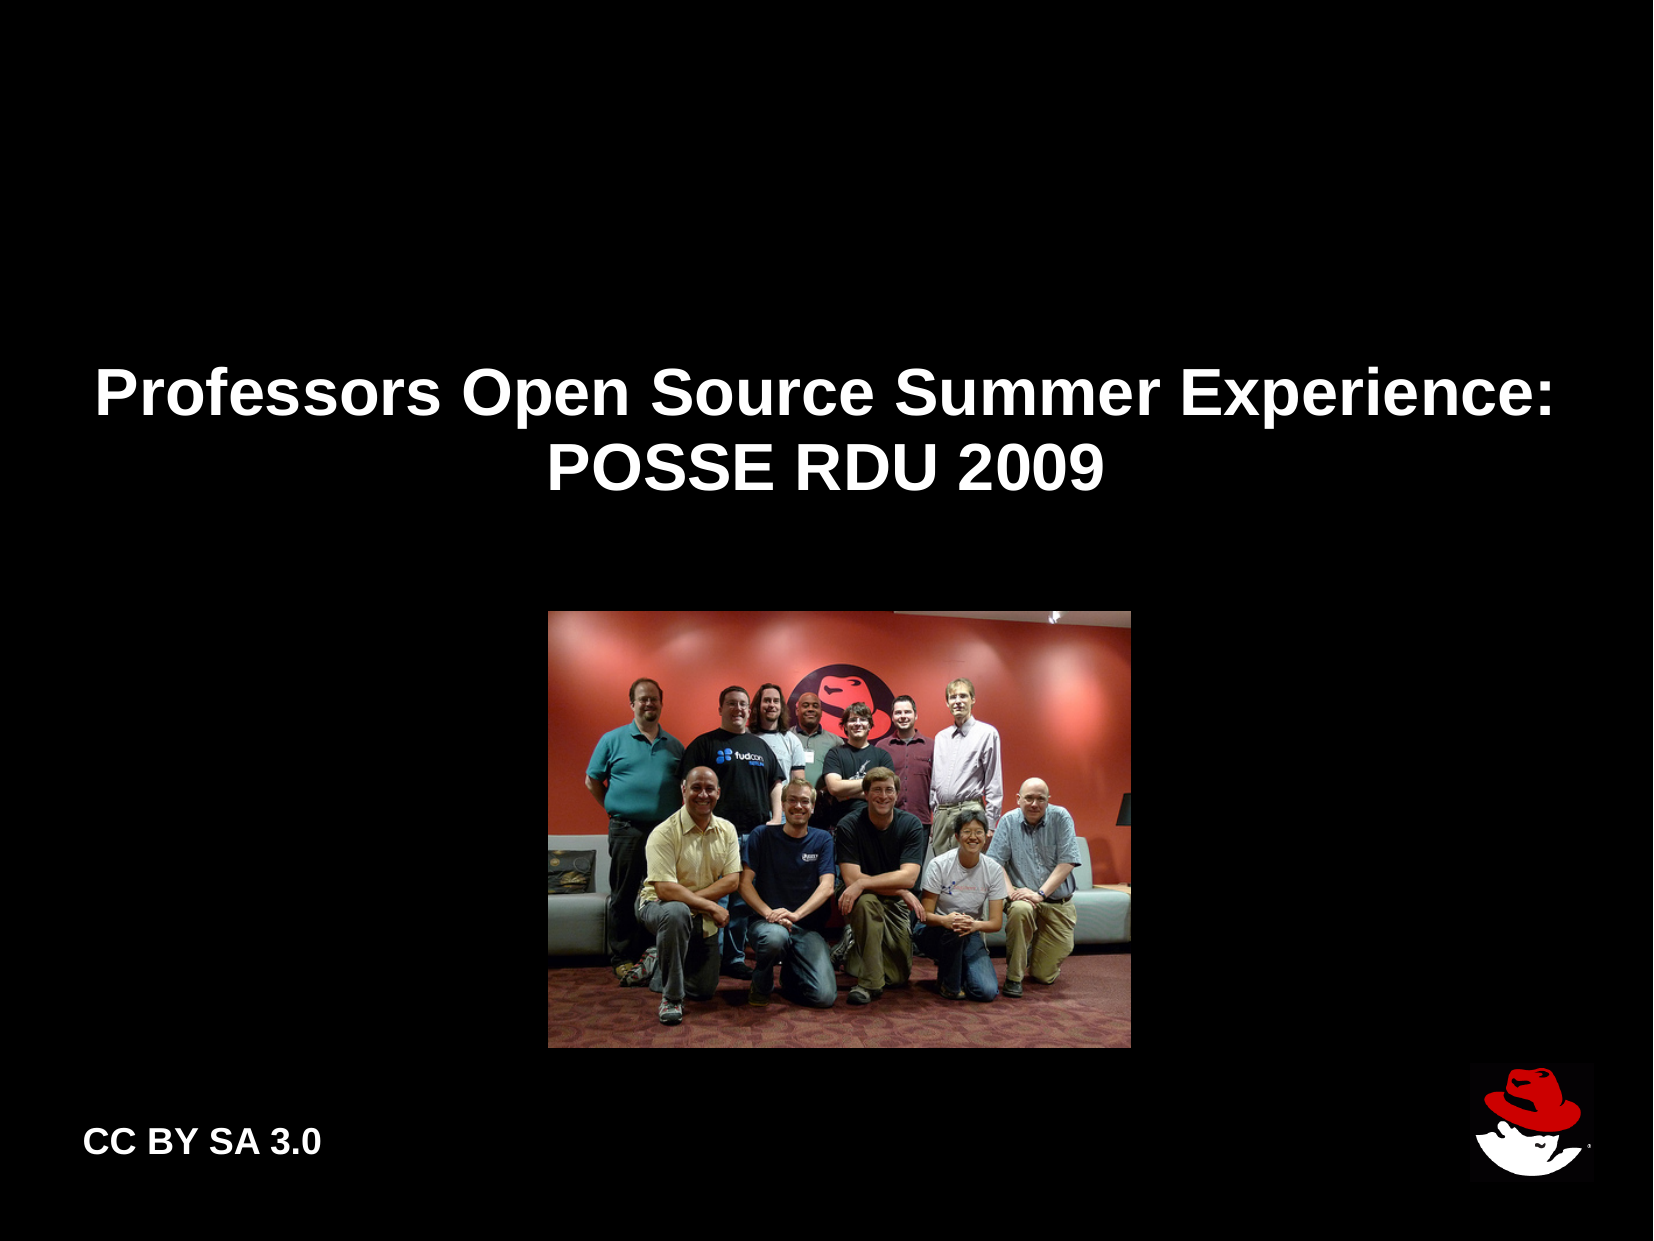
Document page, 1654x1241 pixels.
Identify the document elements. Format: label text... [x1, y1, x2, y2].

subtitle Professors Open Source Summer Experience: POSSE RDU 2009 [82, 49, 1571, 1109]
picture [1470, 1063, 1594, 1182]
picture [548, 611, 1131, 1048]
text_box CC BY SA 3.0 [82, 1109, 1571, 1174]
